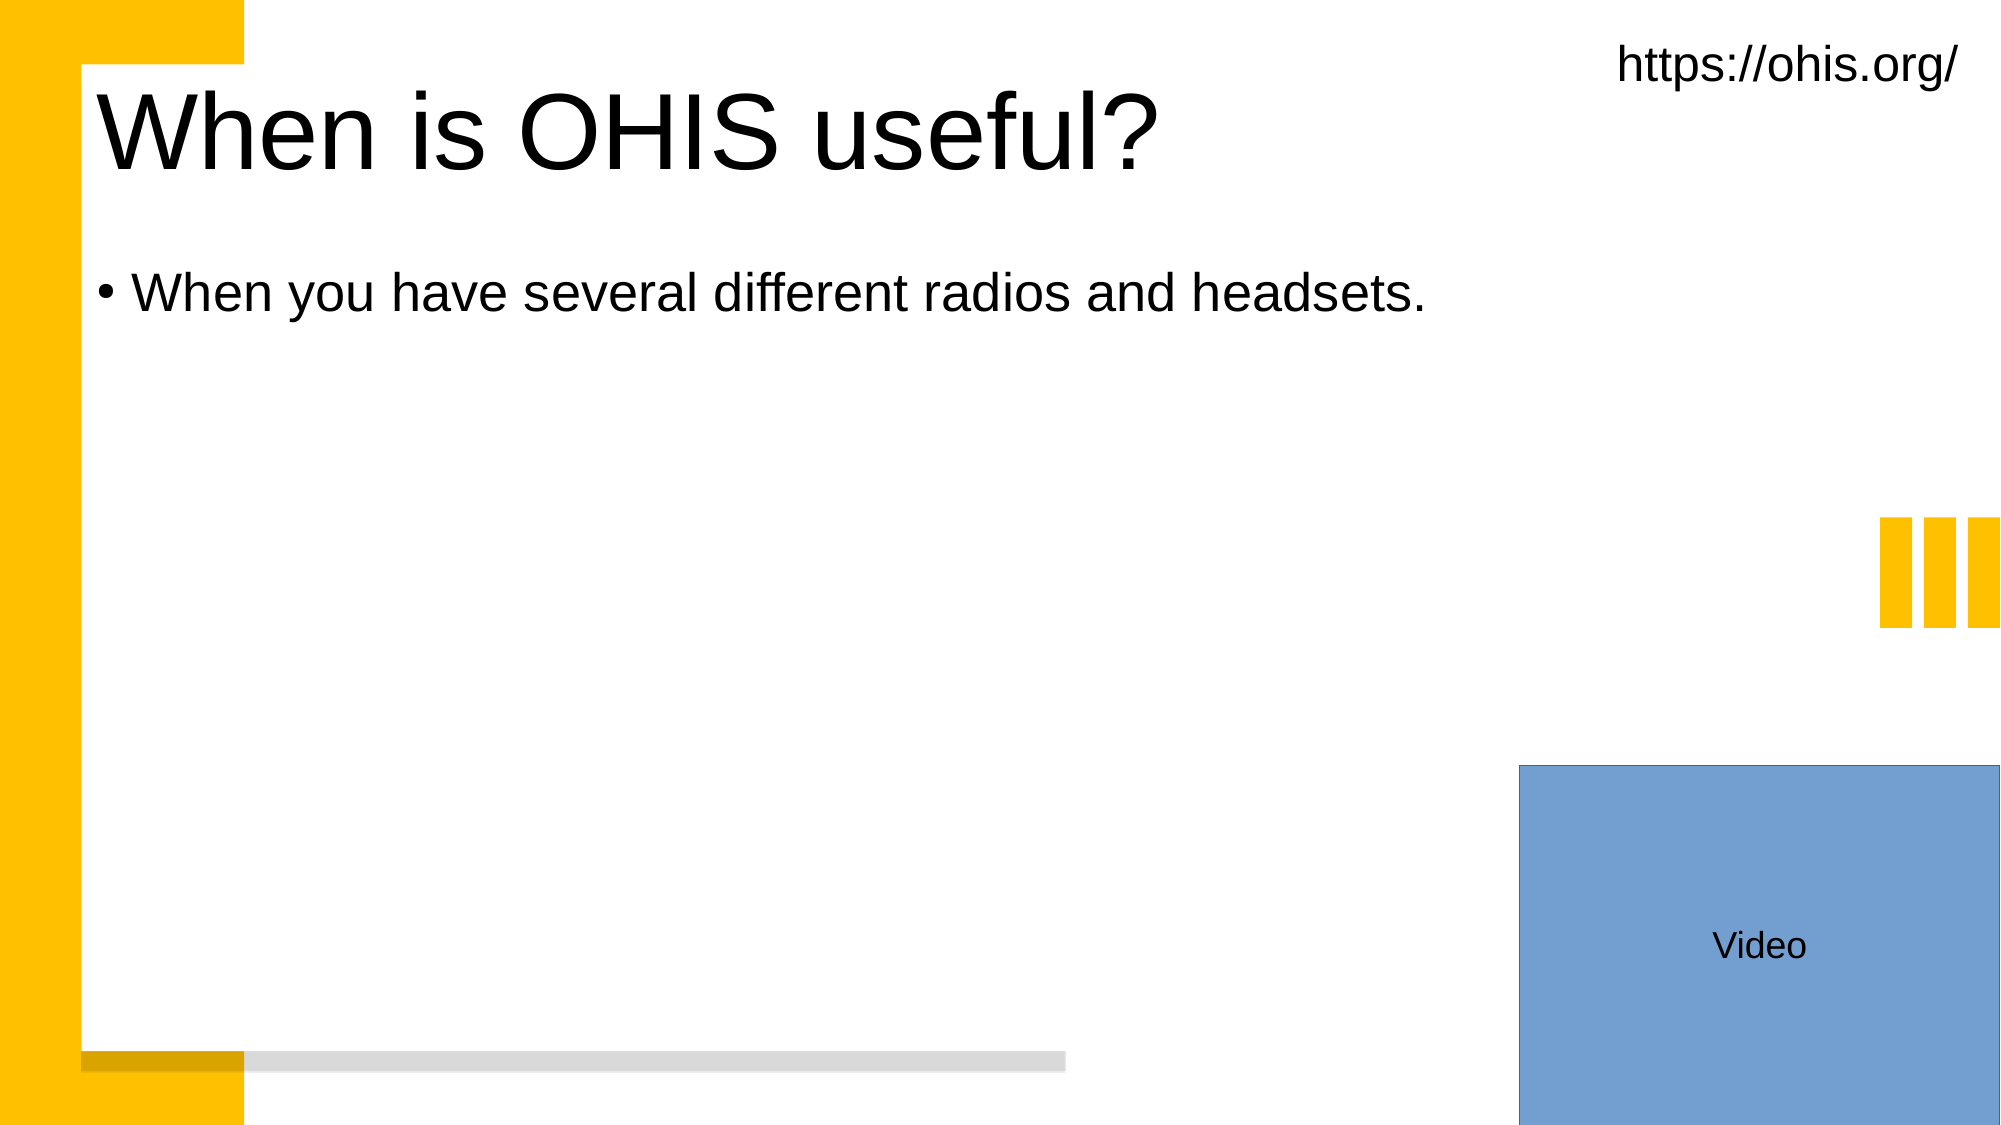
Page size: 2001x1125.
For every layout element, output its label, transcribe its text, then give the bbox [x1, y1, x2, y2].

text_box [0, 0, 2000, 1125]
text_box https://ohis.org/ [1590, 29, 1974, 105]
text_box When you have several different radios and headsets. [81, 254, 1516, 1041]
text_box Video [1519, 765, 2000, 1125]
text_box When is OHIS useful? [81, 64, 1921, 201]
